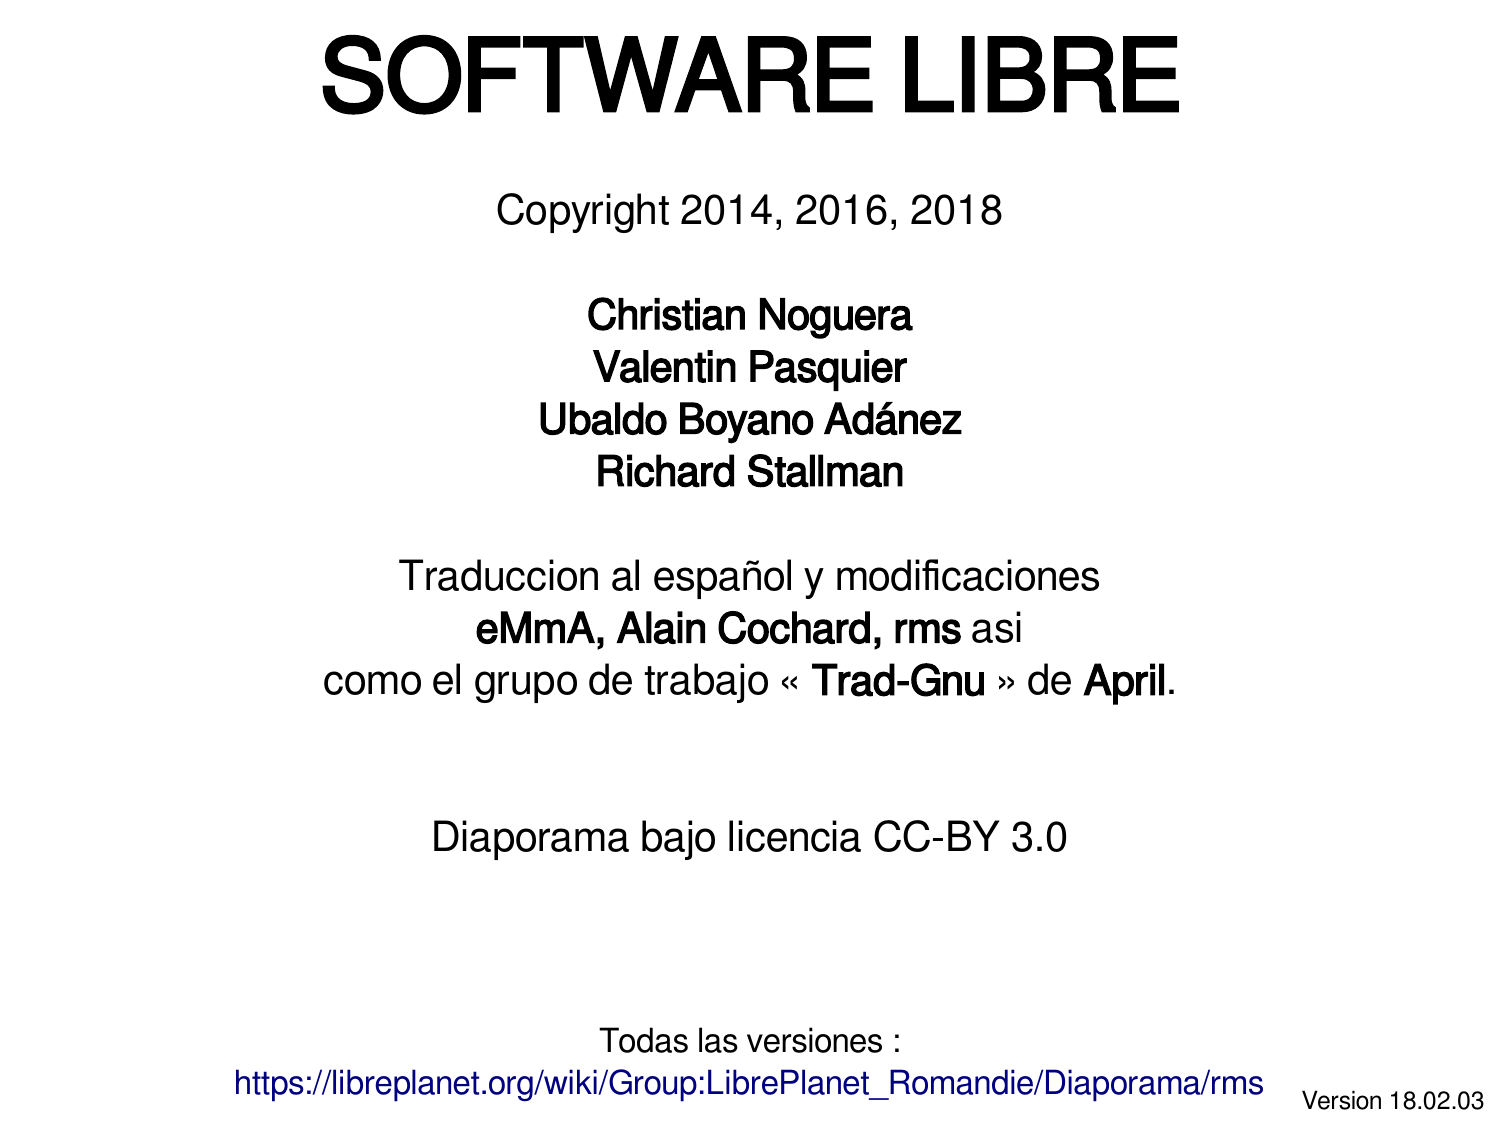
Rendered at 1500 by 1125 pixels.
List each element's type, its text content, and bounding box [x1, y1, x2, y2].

text_box Version 18.02.03 [1015, 1078, 1500, 1125]
text_box SOFTWARE LIBRE Copyright 2014, 2016, 2018 Christian Noguera Valentin Pasquier Ubaldo Boyano Adánez Richard Stallman Traduccion al español y modificaciones eMmA, Alain Cochard, rms asi como el grupo de trabajo « Trad-Gnu » de April. Diaporama bajo licencia CC-BY 3.0 Todas las versiones : https://libreplanet.org/wiki/Group:LibrePlanet_Romandie/Diaporama/rms [0, 0, 1500, 1125]
